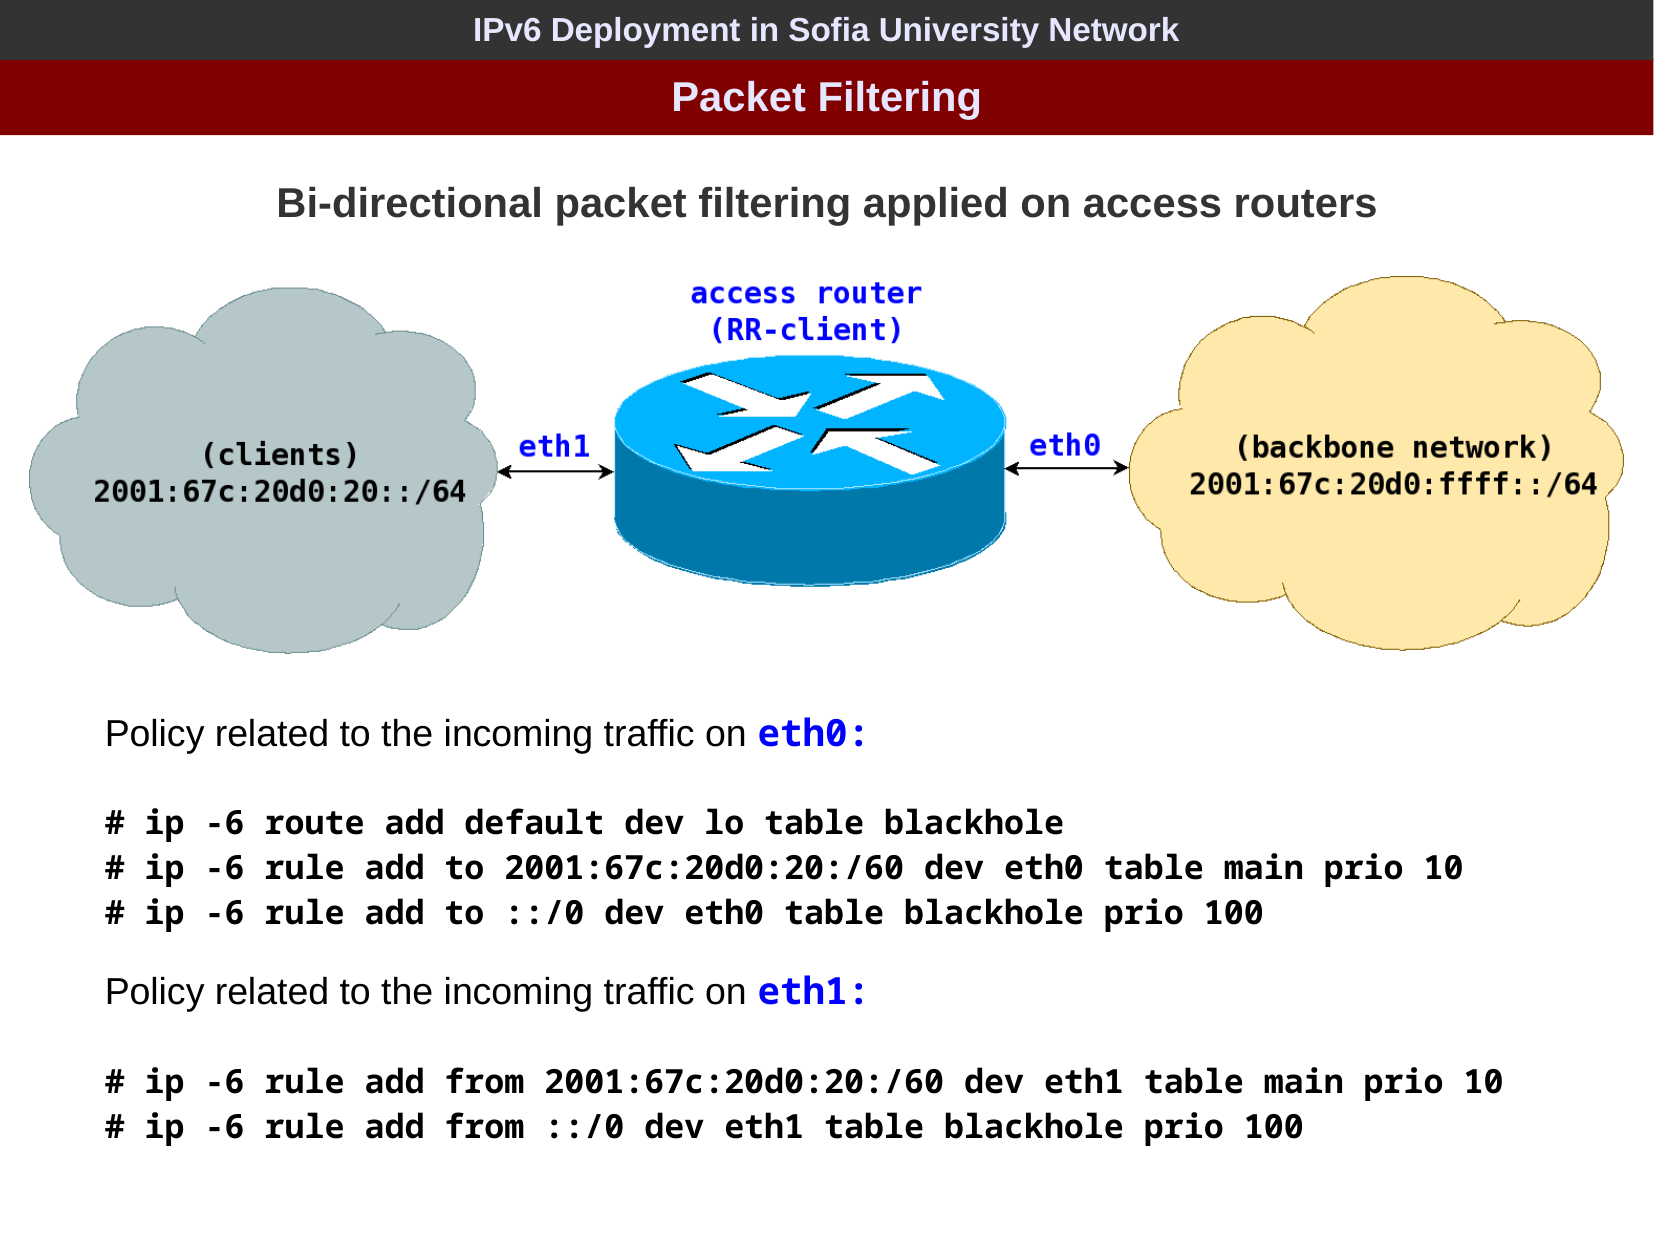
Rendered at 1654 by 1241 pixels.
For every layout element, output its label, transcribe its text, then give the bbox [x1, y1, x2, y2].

text_box IPv6 Deployment in Sofia University Network [0, 0, 1654, 61]
text_box Bi-directional packet filtering applied on access routers [30, 165, 1625, 242]
text_box Policy related to the incoming traffic on eth0: # ip -6 route add default dev lo table blackhole # ip -6 rule add to 2001:67c:20d0:20:/60 dev eth0 table main prio 10 # ip -6 rule add to ::/0 dev eth0 table blackhole prio 100 [90, 698, 1546, 924]
picture [29, 275, 1625, 674]
text_box Packet Filtering [0, 61, 1654, 136]
text_box Policy related to the incoming traffic on eth1: # ip -6 rule add from 2001:67c:20d0:20:/60 dev eth1 table main prio 10 # ip -6 rule add from ::/0 dev eth1 table blackhole prio 100 [90, 957, 1546, 1141]
